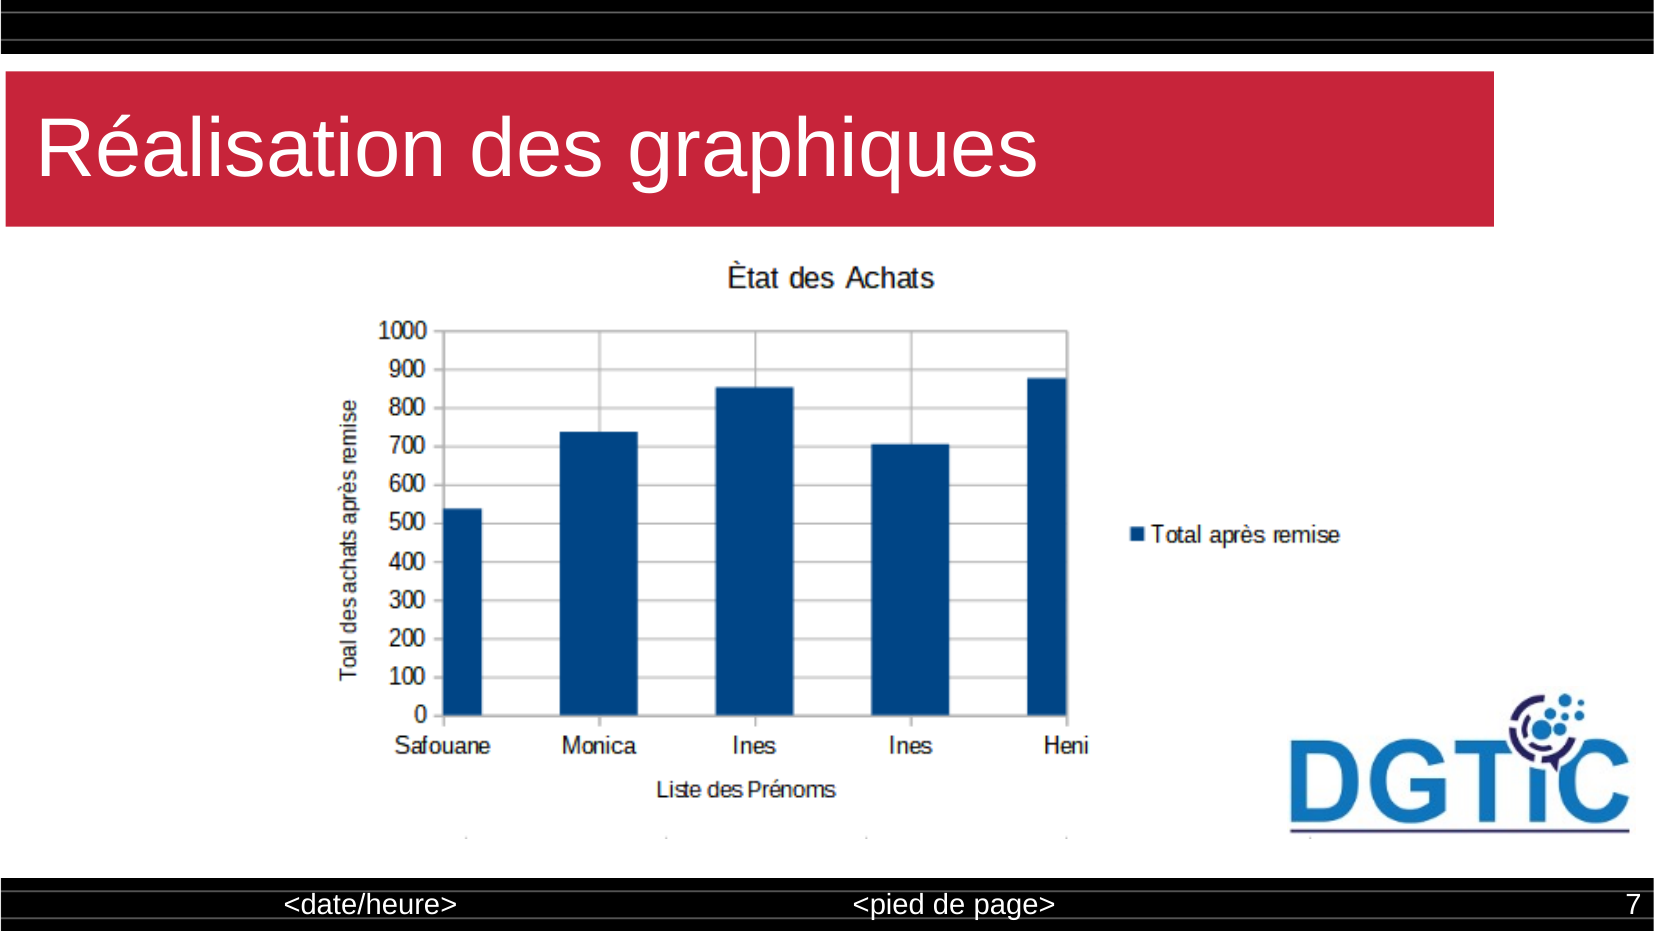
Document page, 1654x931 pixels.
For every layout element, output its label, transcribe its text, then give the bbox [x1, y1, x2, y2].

picture [0, 0, 1654, 54]
picture [324, 240, 1636, 839]
picture [0, 878, 1654, 931]
text_box Réalisation des graphiques [5, 71, 1494, 227]
